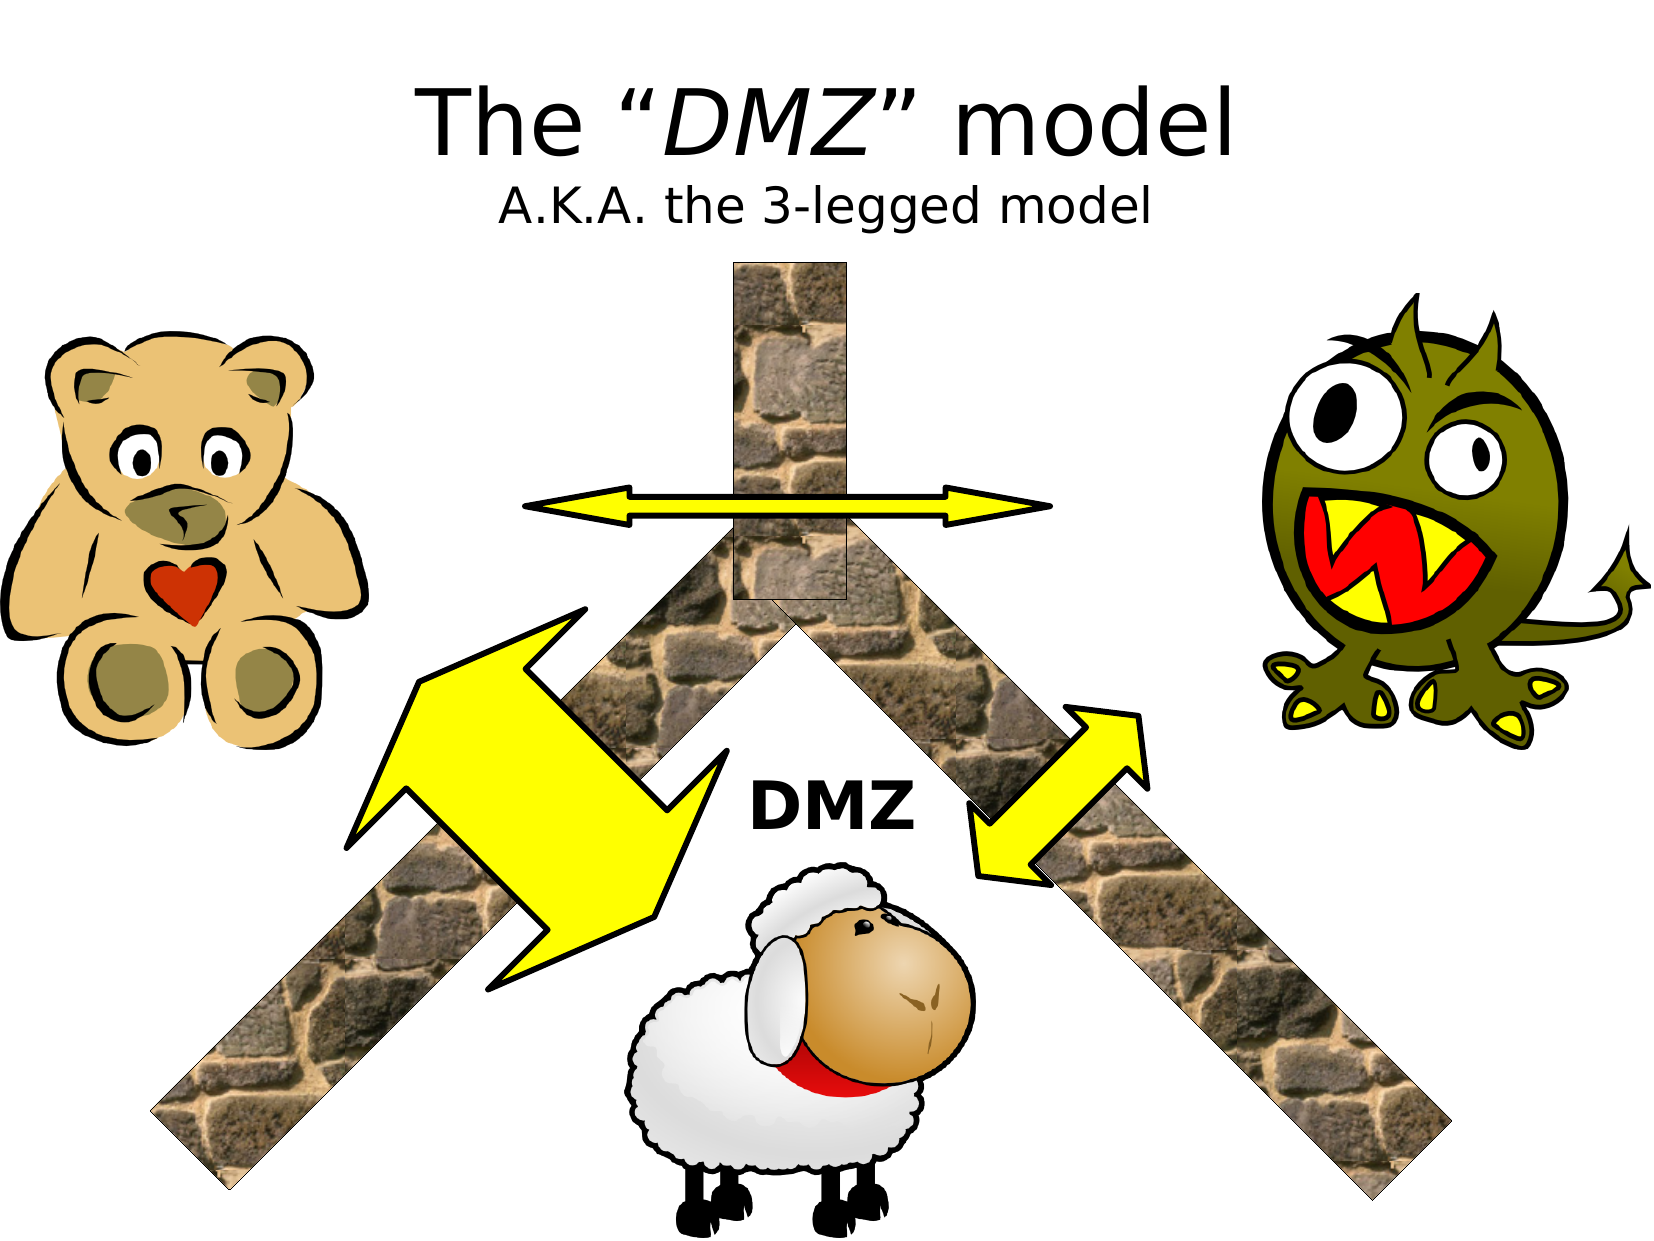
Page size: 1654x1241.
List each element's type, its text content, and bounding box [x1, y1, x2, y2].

picture [0, 331, 369, 751]
text_box DMZ [732, 760, 933, 853]
picture [1262, 293, 1651, 751]
picture [624, 862, 976, 1238]
text_box [150, 262, 1452, 1201]
title The “DMZ” model A.K.A. the 3-legged model [82, 49, 1571, 257]
